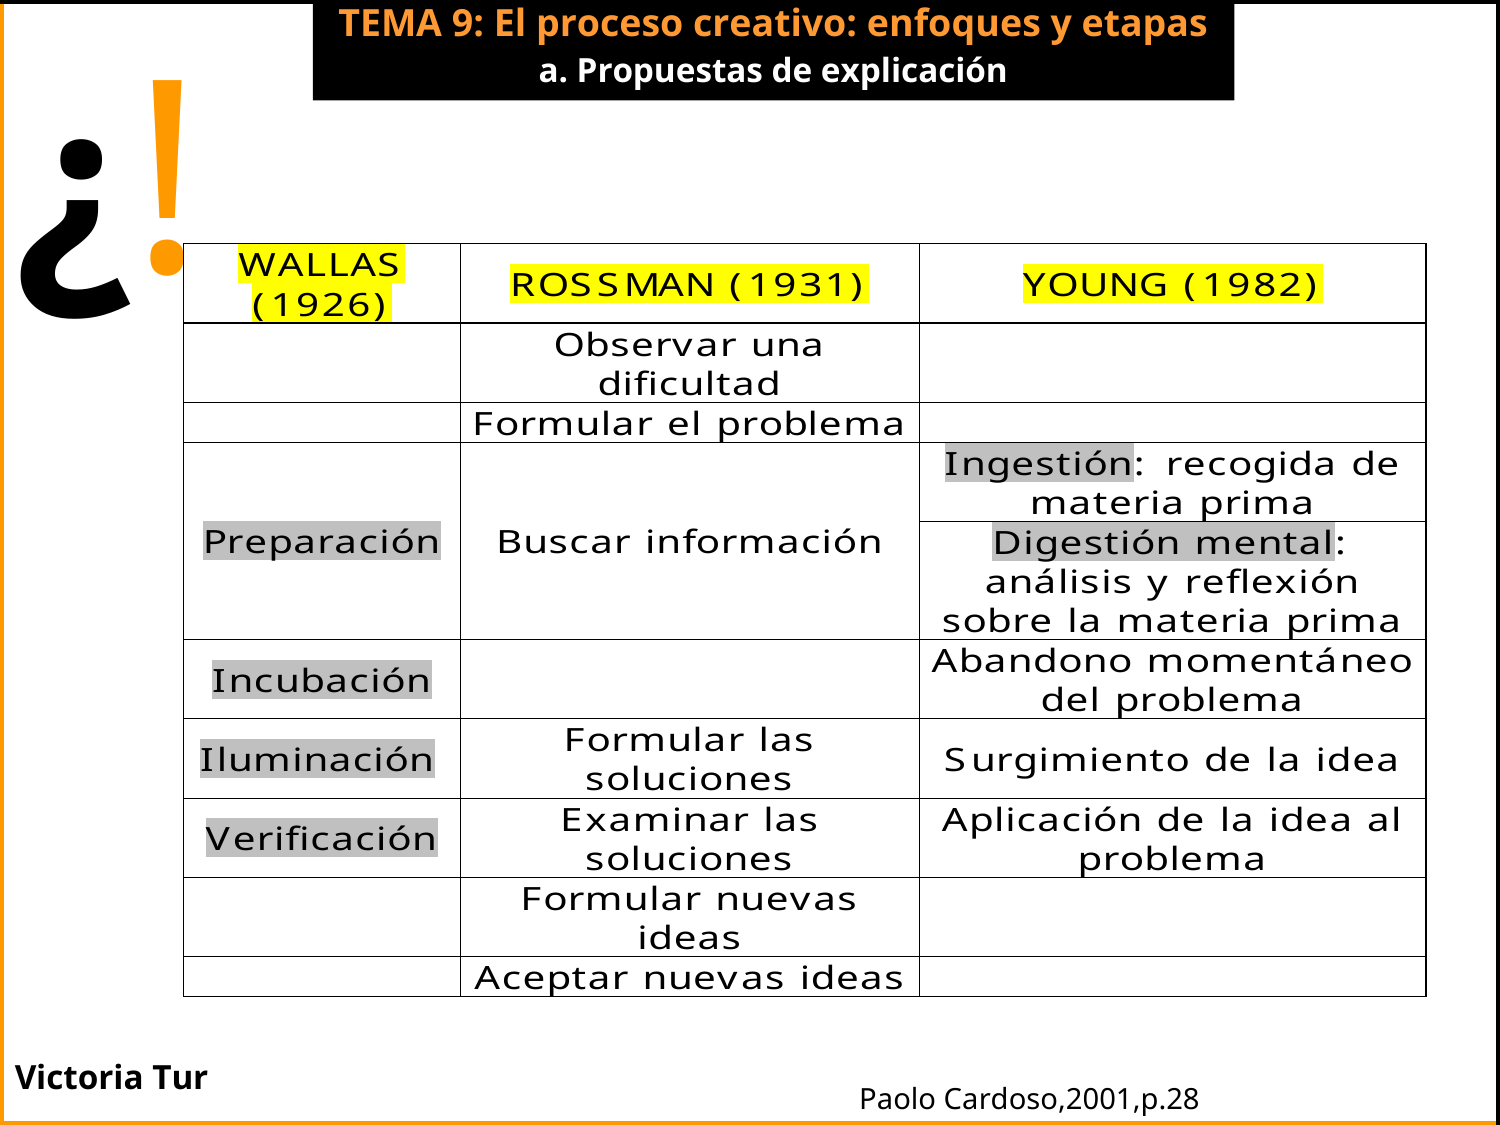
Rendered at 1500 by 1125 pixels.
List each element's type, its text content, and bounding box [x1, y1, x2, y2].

text_box Paolo Cardoso,2001,p.28 [844, 1070, 1400, 1125]
chart [183, 243, 1429, 1020]
